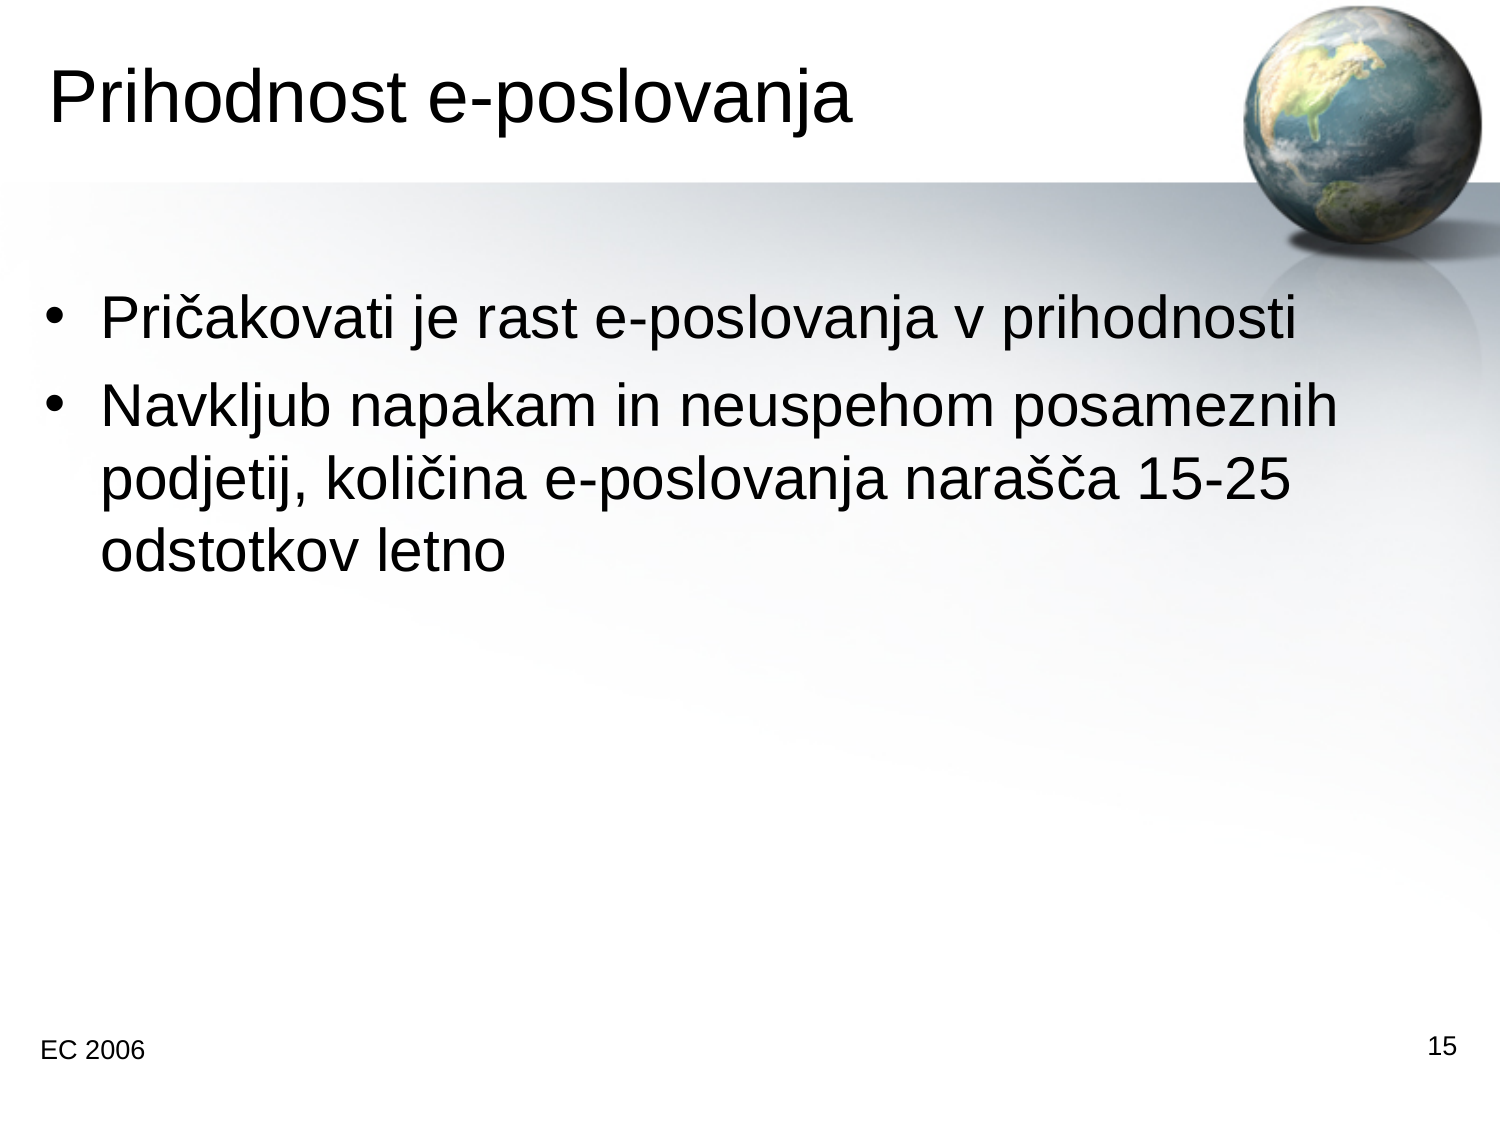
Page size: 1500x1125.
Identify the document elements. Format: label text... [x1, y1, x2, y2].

text_box <number> [1159, 1020, 1473, 1096]
picture [0, 0, 1500, 1125]
title Prihodnost e-poslovanja [33, 22, 1239, 162]
list Pričakovati je rast e-poslovanja v prihodnosti Navkljub napakam in neuspehom posameznih podjetij, količina e-poslovanja narašča 15-25 odstotkov letno [29, 271, 1471, 995]
text_box EC 2006 [25, 1025, 338, 1101]
